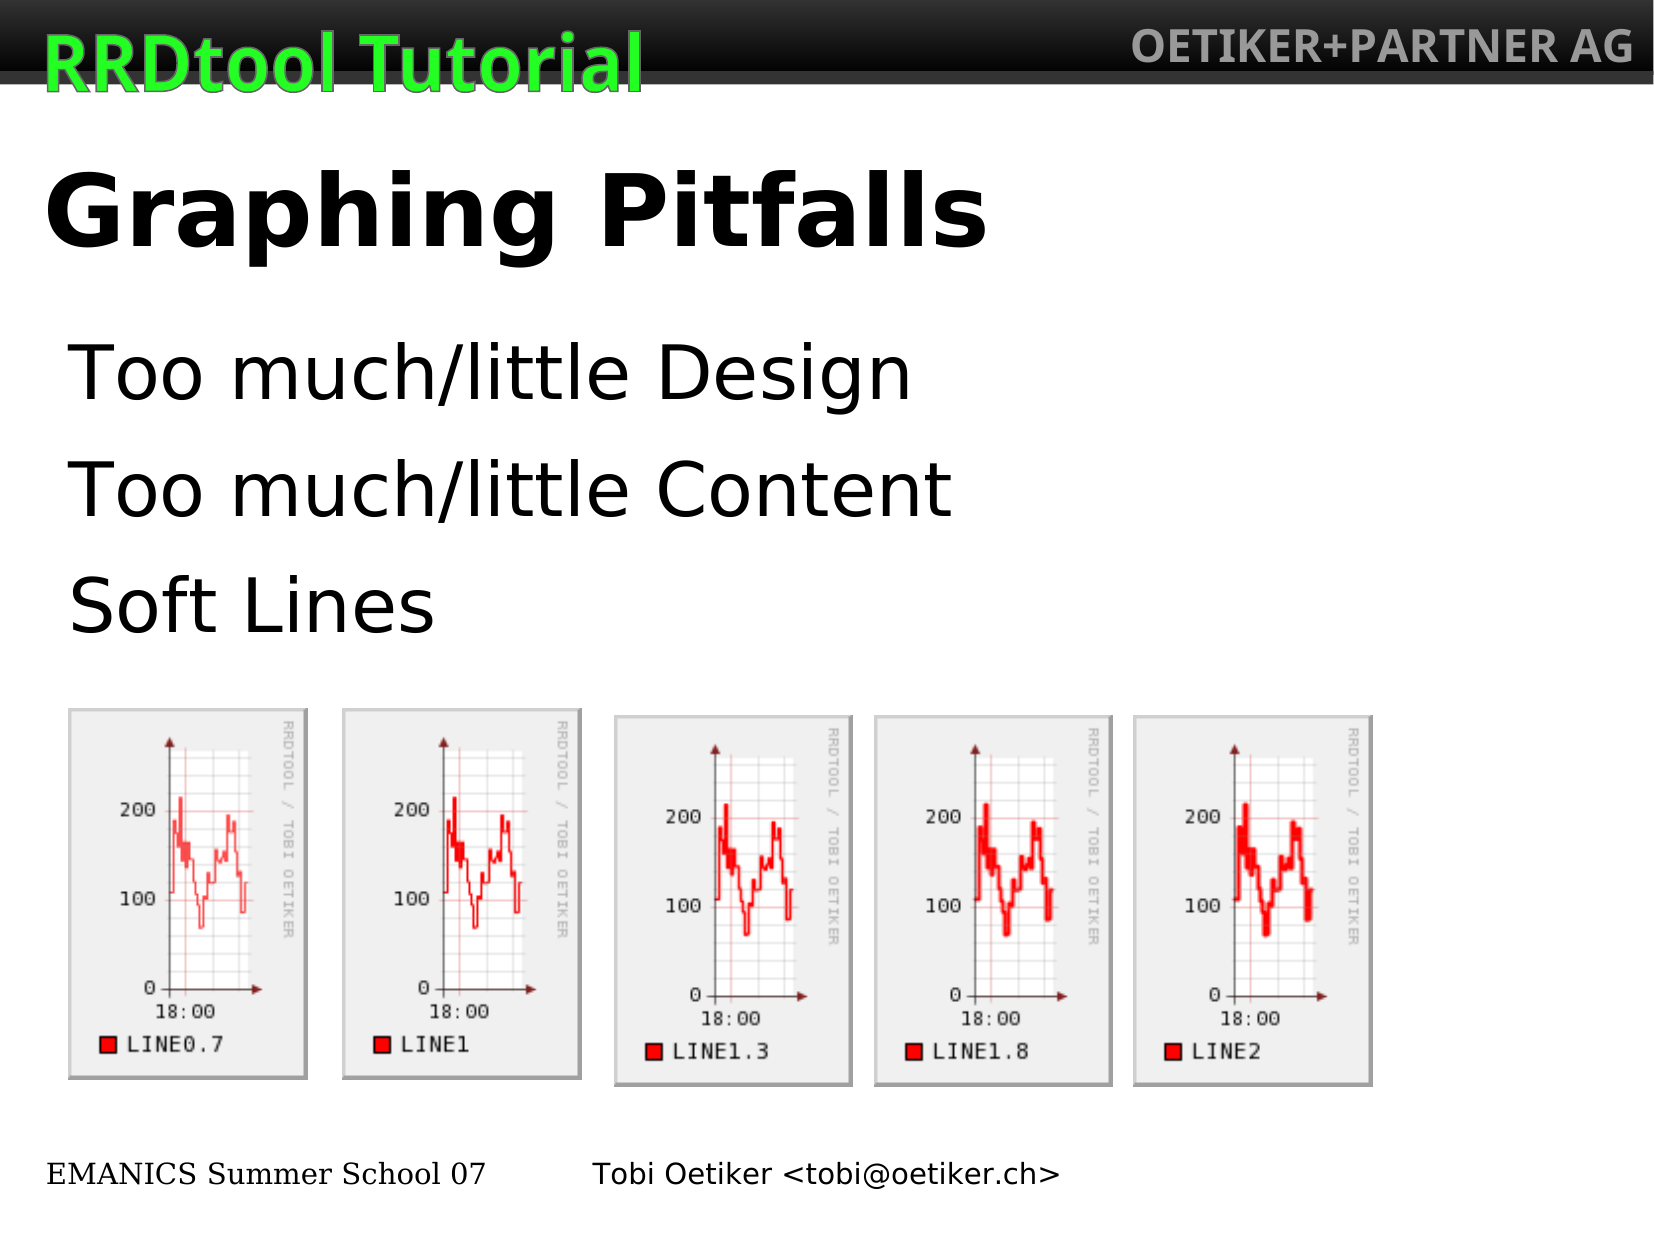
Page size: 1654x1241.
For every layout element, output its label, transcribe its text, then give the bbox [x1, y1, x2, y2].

picture [614, 715, 853, 1087]
picture [874, 715, 1113, 1087]
title Graphing Pitfalls [43, 137, 1582, 287]
picture [342, 708, 582, 1080]
picture [68, 708, 308, 1080]
picture [1133, 715, 1373, 1087]
list Too much/little Design Too much/little Content Soft Lines [50, 329, 1571, 1099]
